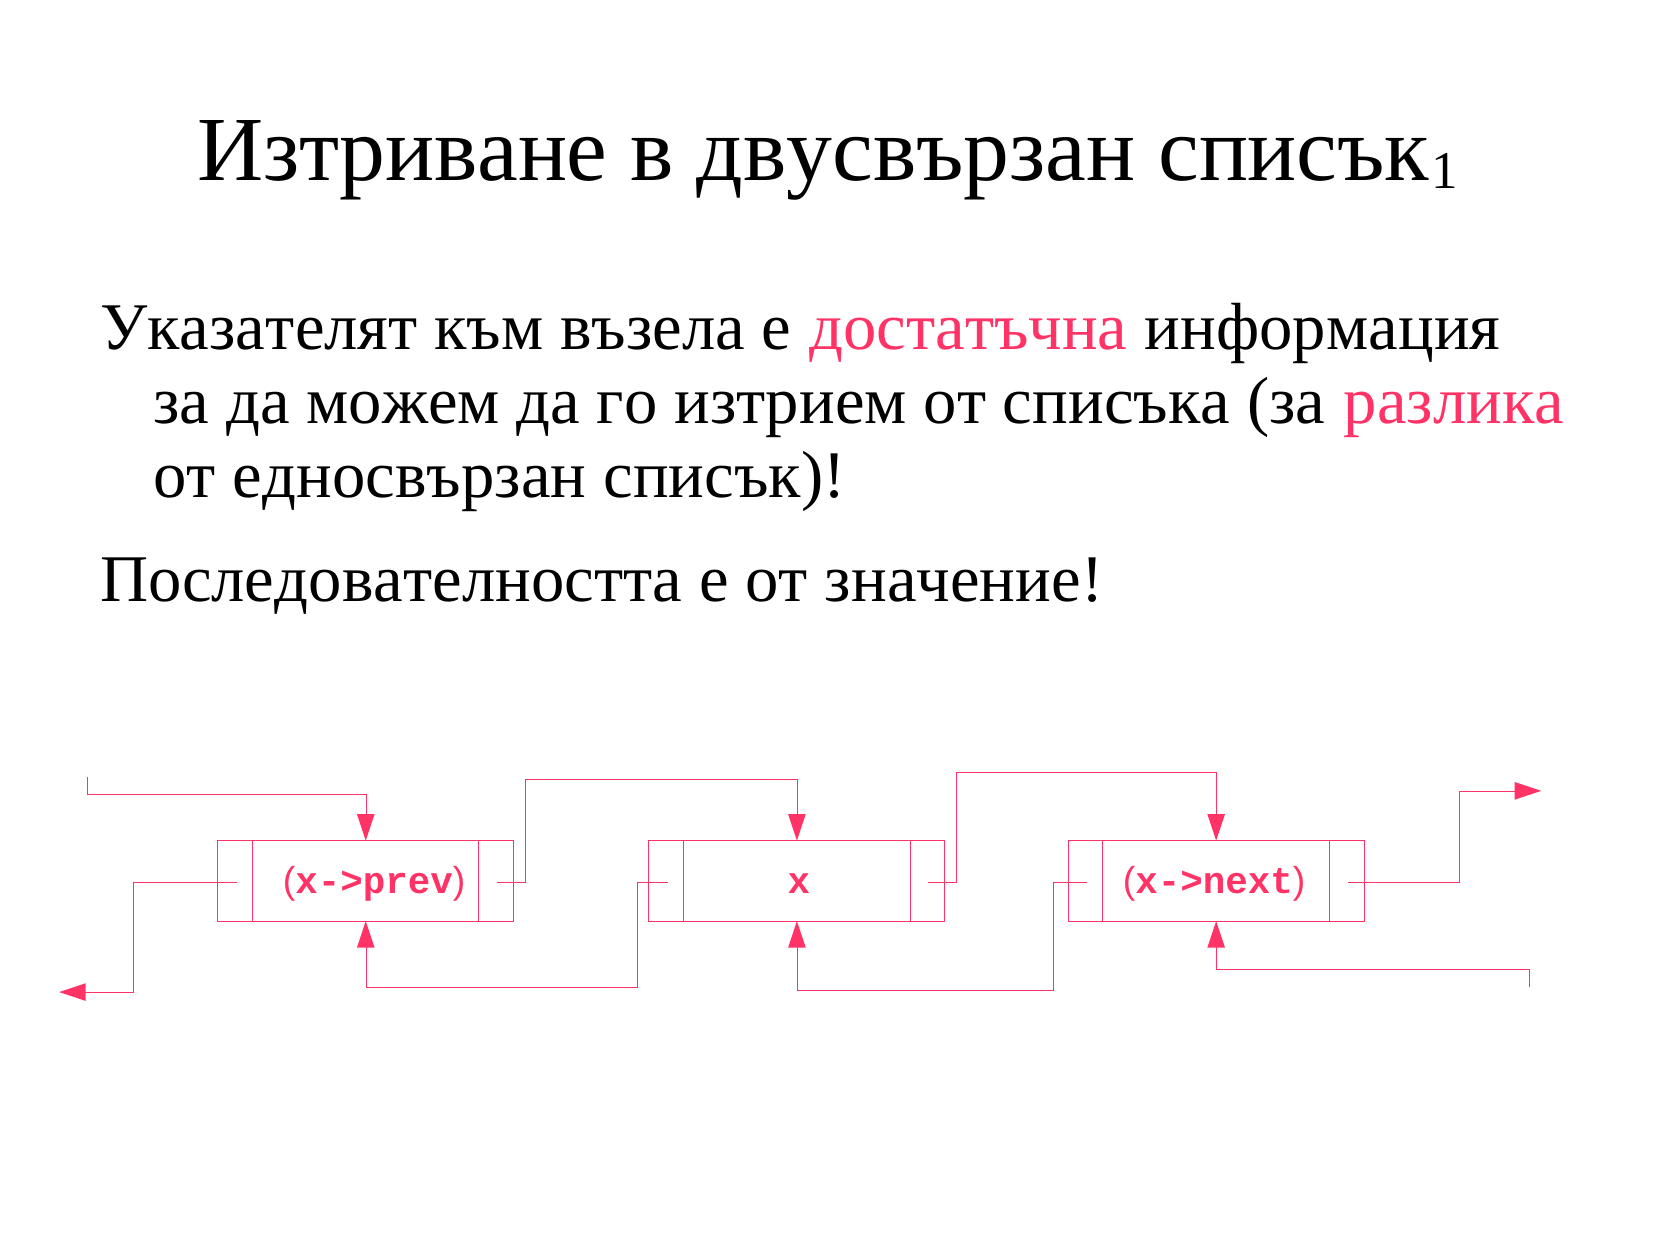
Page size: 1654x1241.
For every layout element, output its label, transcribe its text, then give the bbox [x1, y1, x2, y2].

title Изтриване в двусвързан списък1 [121, 46, 1534, 254]
list Указателят към възела е достатъчна информация за да можем да го изтрием от списъка (за разлика от едносвързан списък)! Последователността е от значение! [82, 290, 1571, 1109]
